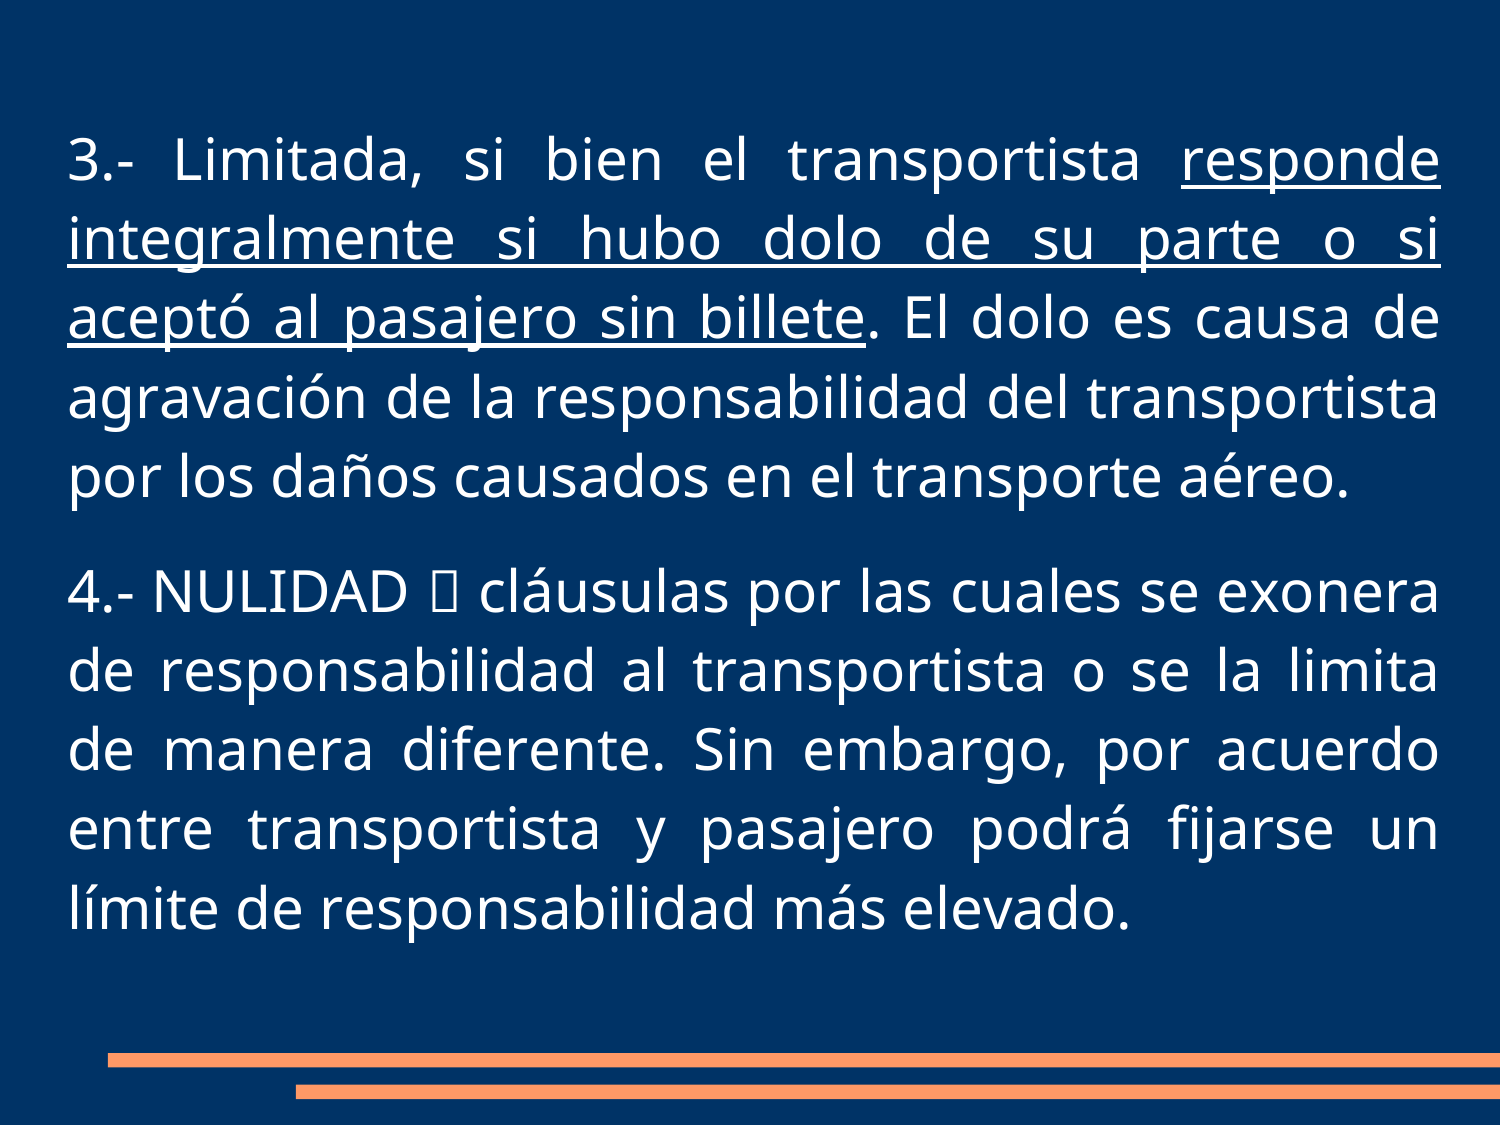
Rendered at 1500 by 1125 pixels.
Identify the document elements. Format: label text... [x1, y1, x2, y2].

list 3.- Limitada, si bien el transportista responde integralmente si hubo dolo de su parte o si aceptó al pasajero sin billete. El dolo es causa de agravación de la responsabilidad del transportista por los daños causados en el transporte aéreo. 4.- NULIDAD  cláusulas por las cuales se exonera de responsabilidad al transportista o se la limita de manera diferente. Sin embargo, por acuerdo entre transportista y pasajero podrá fijarse un límite de responsabilidad más elevado. [67, 118, 1441, 967]
